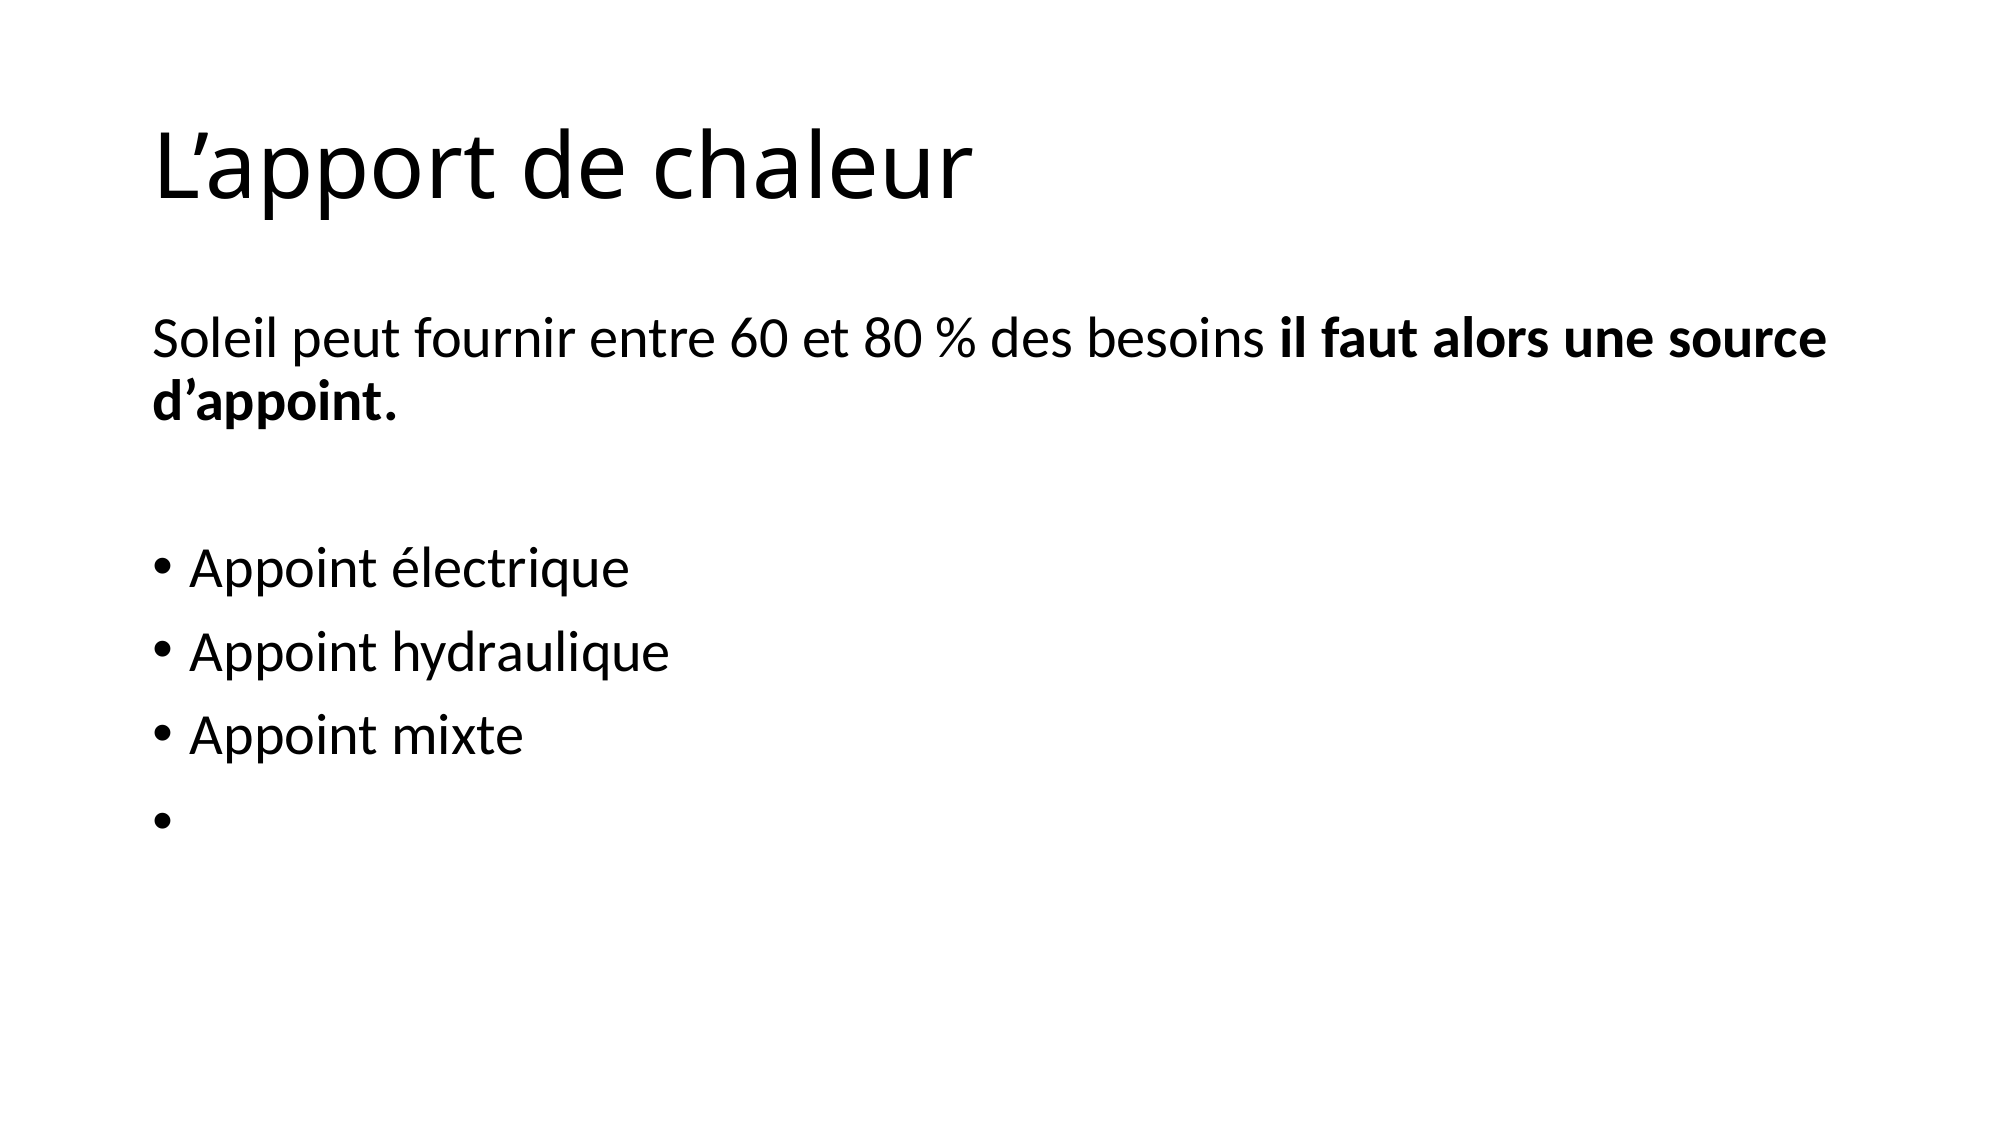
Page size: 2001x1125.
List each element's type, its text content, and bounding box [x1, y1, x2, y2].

list Soleil peut fournir entre 60 et 80 % des besoins il faut alors une source d’appoint. Appoint électrique Appoint hydraulique Appoint mixte [137, 299, 1863, 1014]
title L’apport de chaleur [137, 59, 1863, 278]
